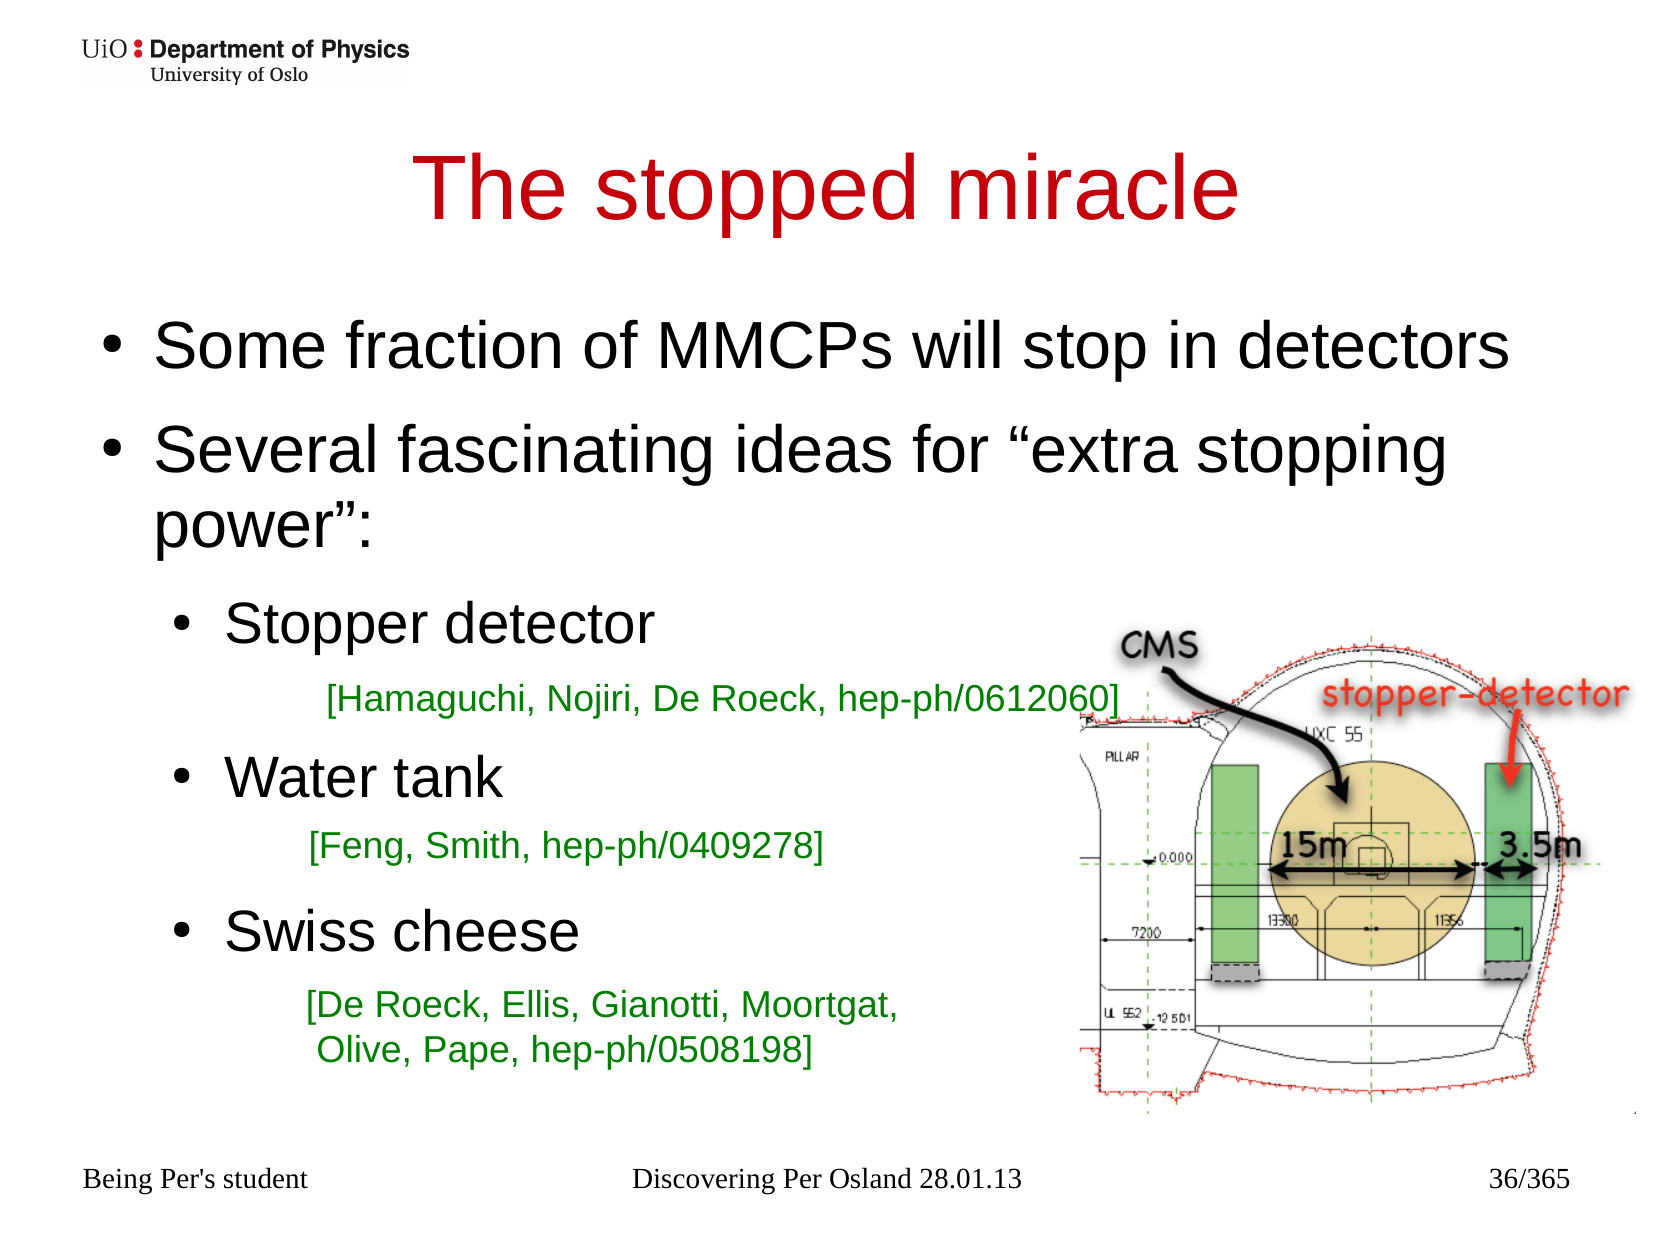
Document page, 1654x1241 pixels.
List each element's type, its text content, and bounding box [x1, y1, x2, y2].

title The stopped miracle [82, 84, 1571, 292]
list Some fraction of MMCPs will stop in detectors Several fascinating ideas for “extra stopping power”: Stopper detector Water tank Swiss cheese [82, 307, 1576, 1112]
text_box [Feng, Smith, hep-ph/0409278] [293, 813, 840, 874]
picture [80, 37, 413, 86]
text_box [Hamaguchi, Nojiri, De Roeck, hep-ph/0612060] [311, 665, 1136, 727]
text_box [De Roeck, Ellis, Gianotti, Moortgat, Olive, Pape, hep-ph/0508198] [291, 972, 915, 1079]
picture [1030, 606, 1636, 1114]
